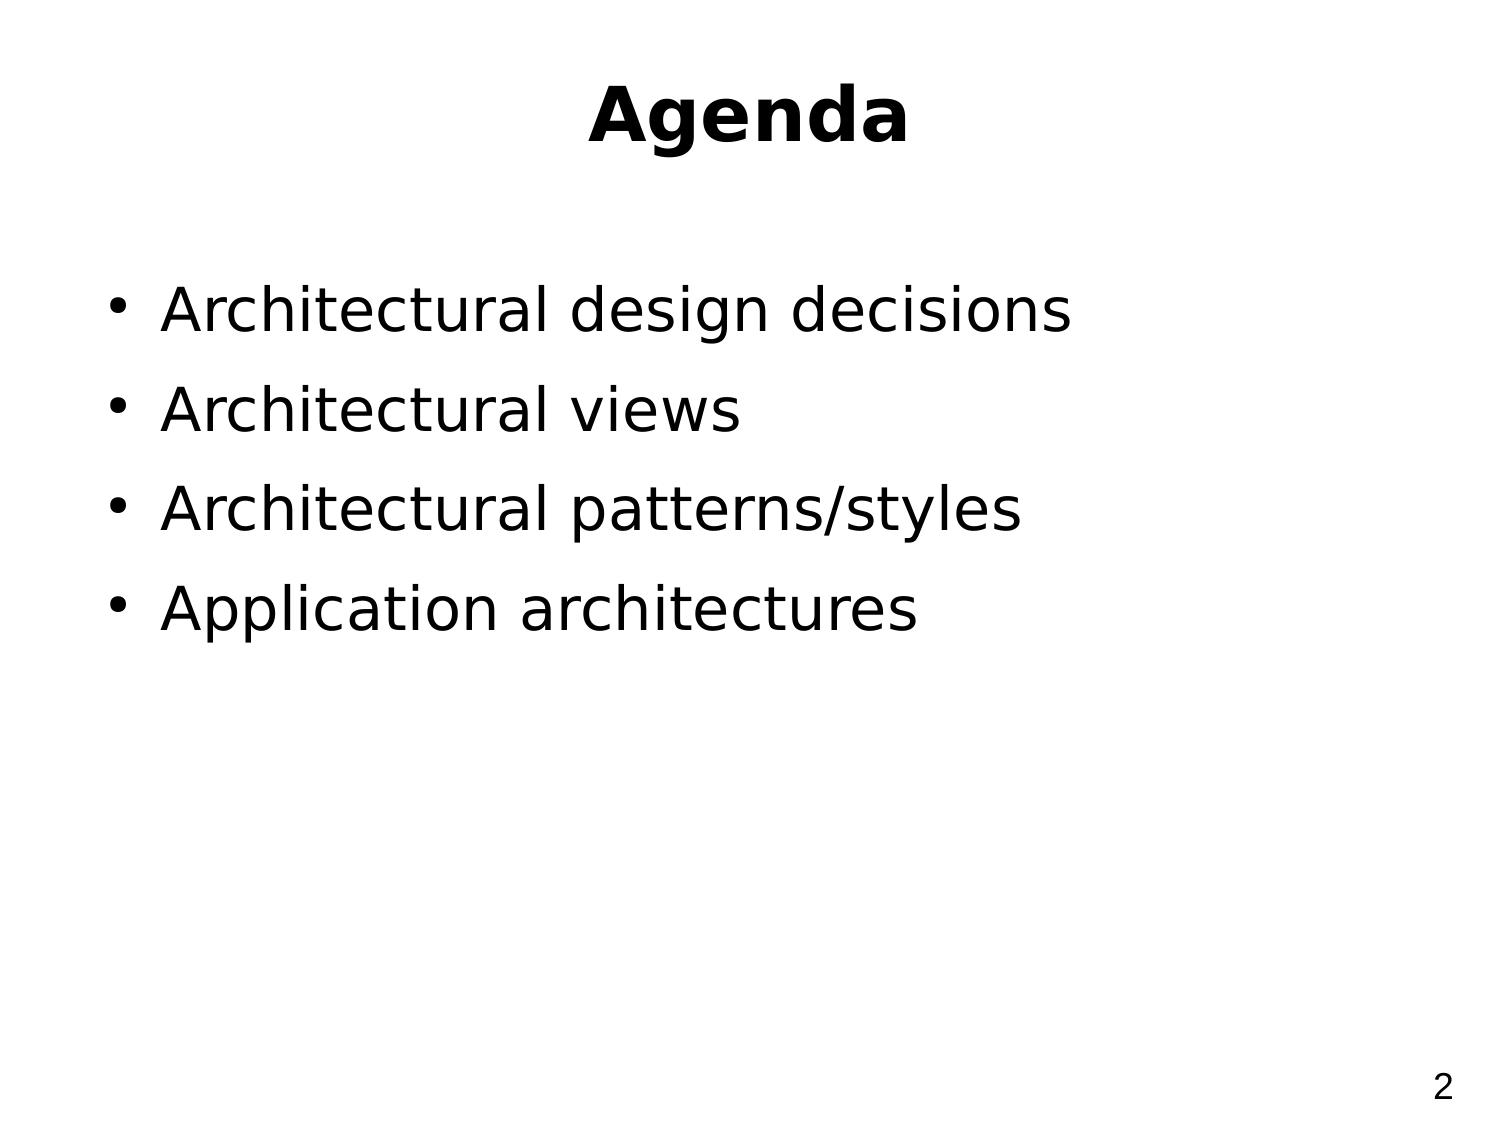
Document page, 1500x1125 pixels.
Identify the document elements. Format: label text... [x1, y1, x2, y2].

title Agenda [75, 44, 1425, 177]
list Architectural design decisions Architectural views Architectural patterns/styles Application architectures [75, 263, 1425, 916]
